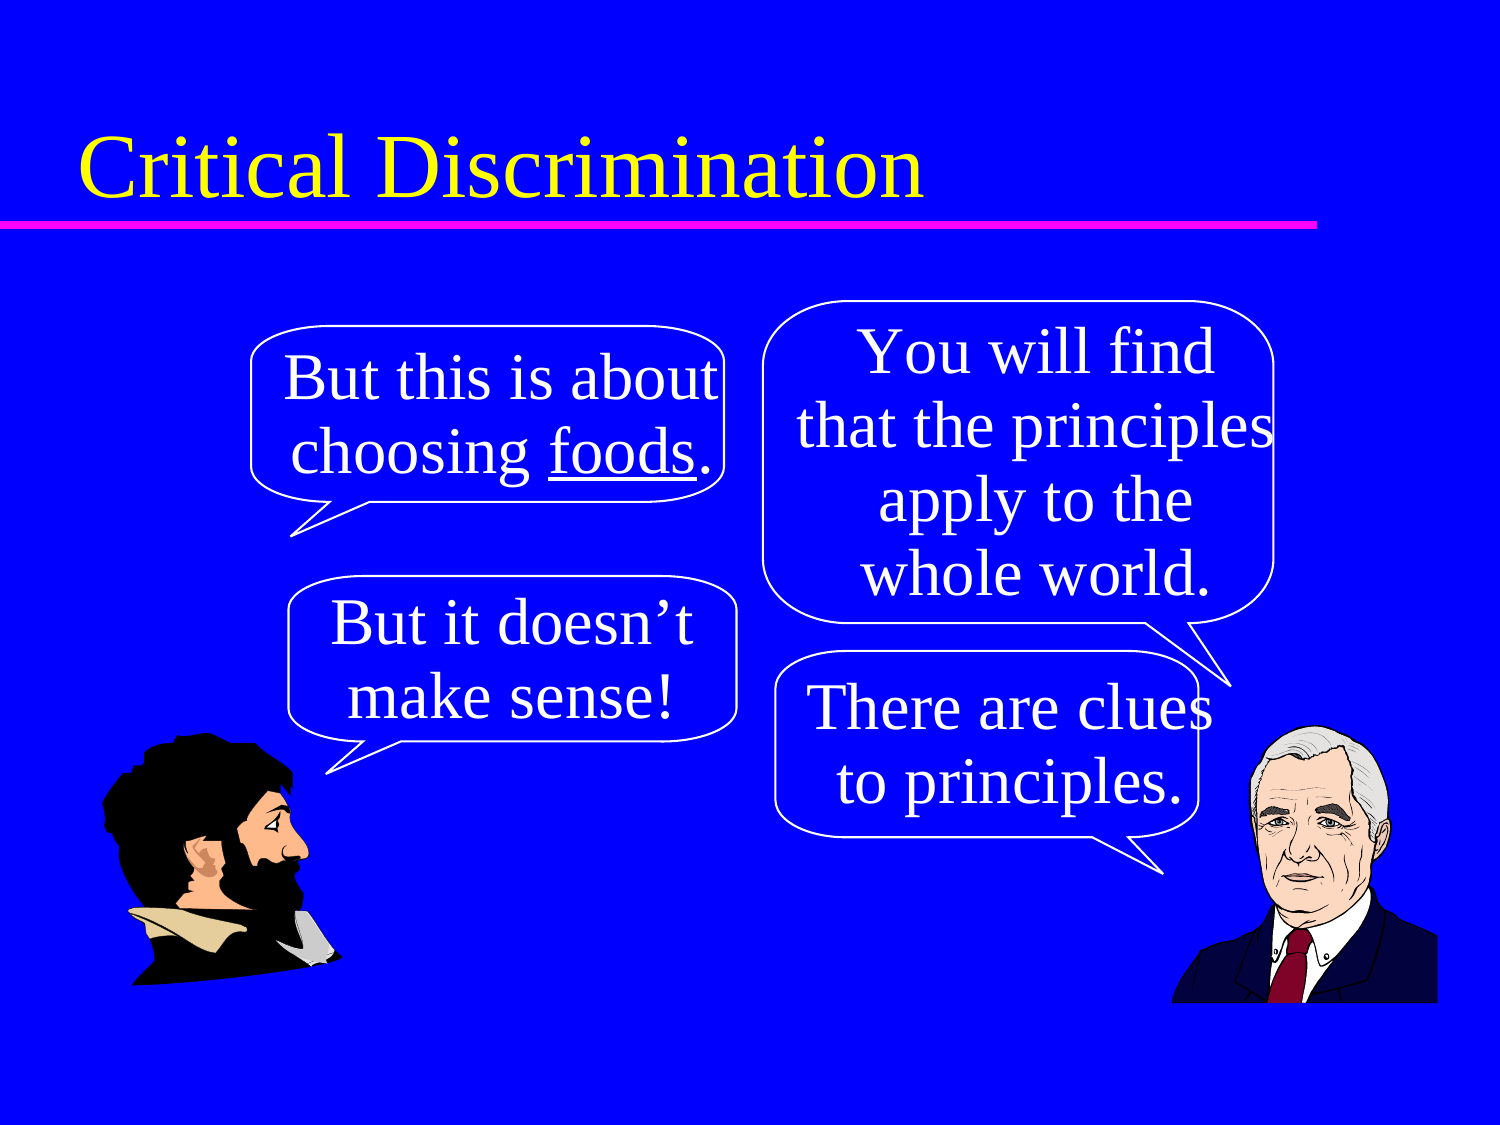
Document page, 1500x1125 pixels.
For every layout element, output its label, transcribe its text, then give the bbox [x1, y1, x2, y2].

text_box But this is about choosing foods. [251, 325, 725, 537]
title Critical Discrimination [62, 43, 1338, 225]
chart [1171, 725, 1438, 1004]
text_box You will find that the principles apply to the whole world. [762, 301, 1274, 687]
text_box But it doesn’t make sense! [288, 576, 737, 774]
text_box There are clues to principles. [775, 650, 1199, 874]
chart [102, 733, 343, 987]
